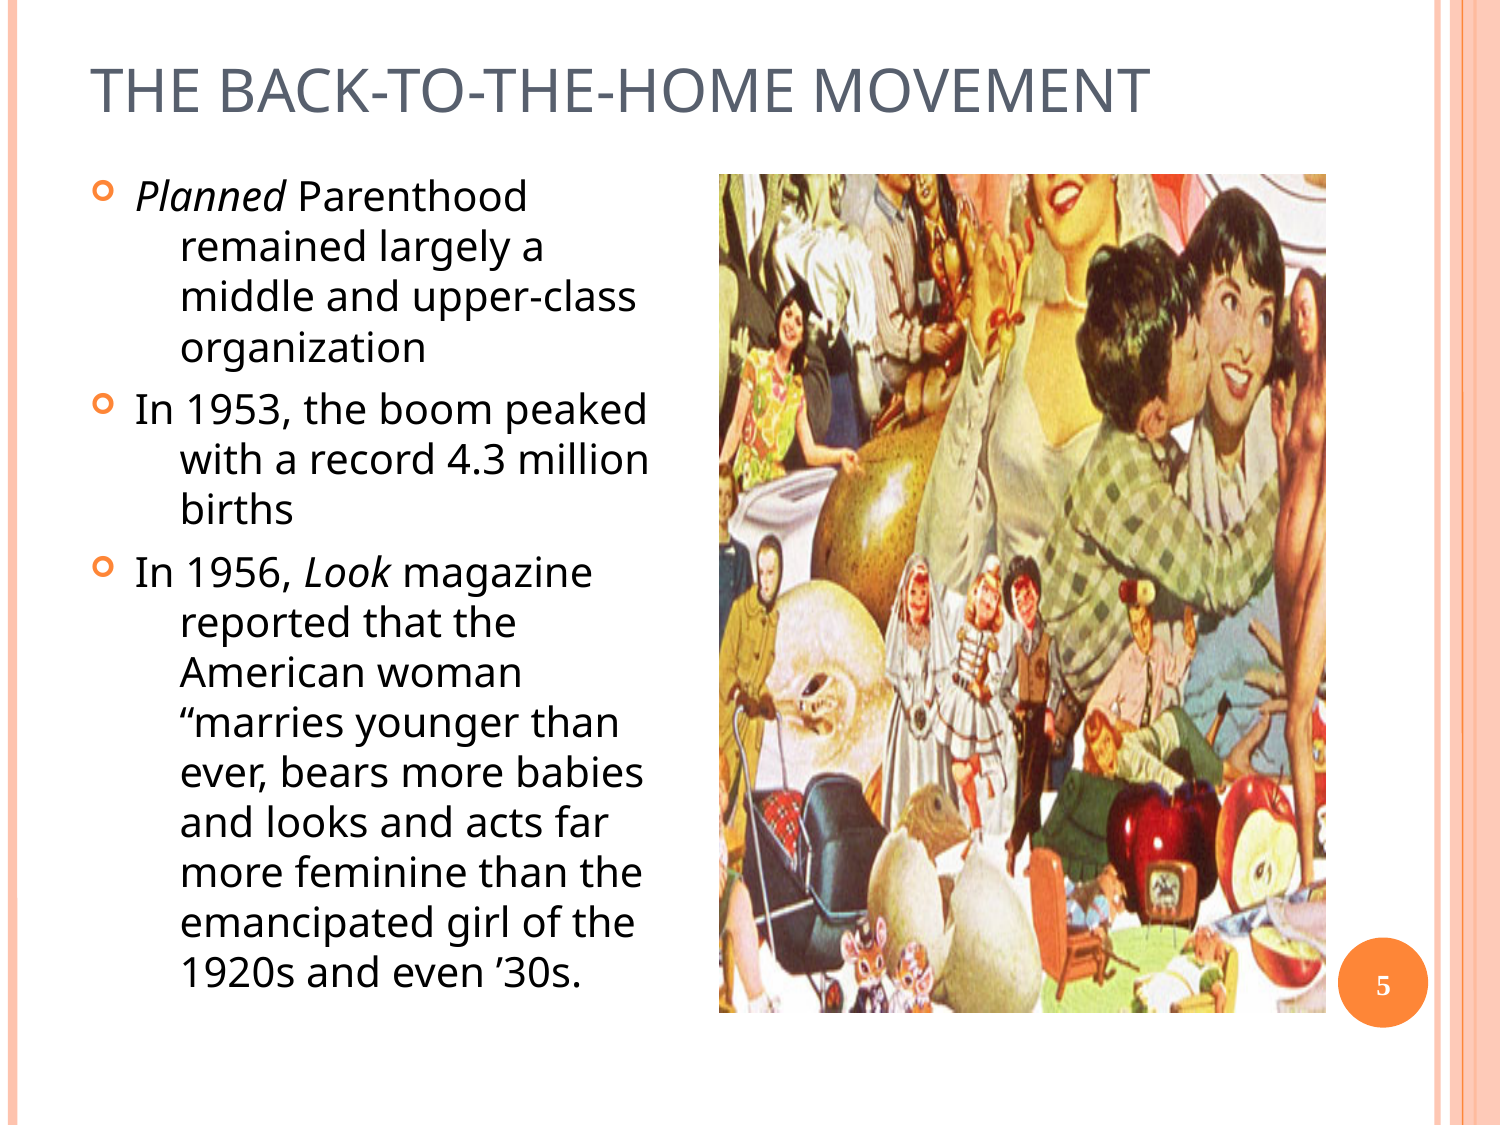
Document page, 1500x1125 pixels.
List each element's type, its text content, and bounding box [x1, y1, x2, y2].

title The Back-to-the-Home Movement [75, 45, 1300, 126]
picture [719, 174, 1326, 1013]
text_box [1333, 940, 1434, 1027]
list Planned Parenthood remained largely a middle and upper-class organization In 1953, the boom peaked with a record 4.3 million births In 1956, Look magazine reported that the American woman “marries younger than ever, bears more babies and looks and acts far more feminine than the emancipated girl of the 1920s and even ’30s. [75, 162, 676, 1013]
